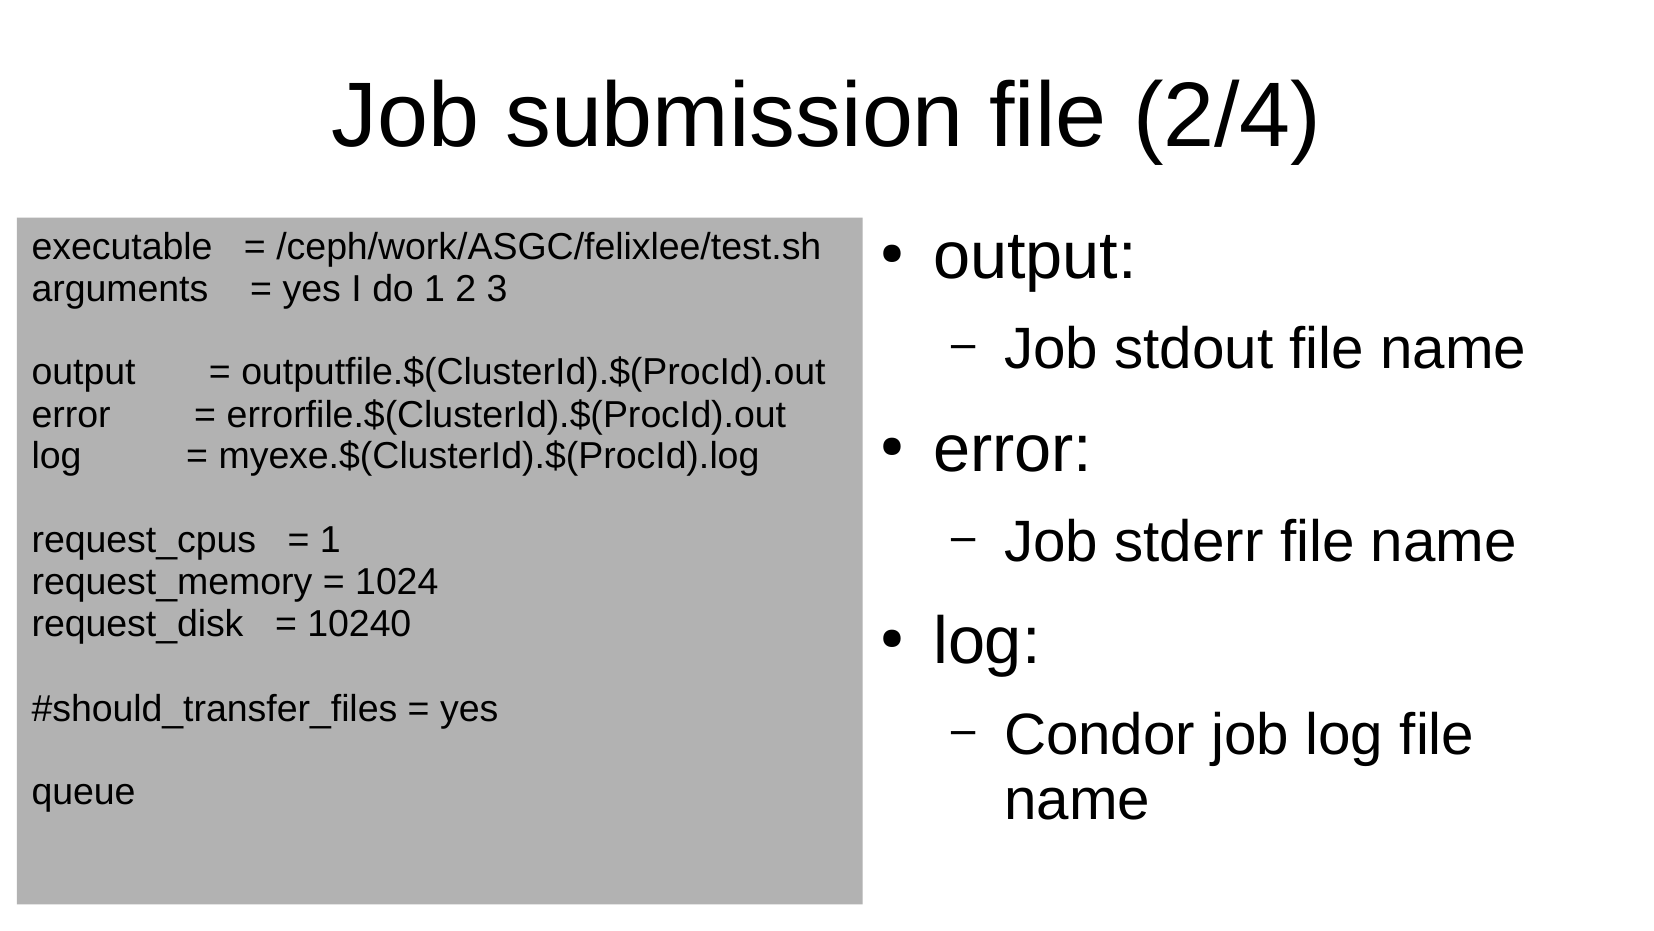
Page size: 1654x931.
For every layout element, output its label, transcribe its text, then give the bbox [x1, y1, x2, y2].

title Job submission file (2/4) [82, 37, 1571, 193]
list output: Job stdout file name error: Job stderr file name log: Condor job log file name [863, 217, 1613, 901]
text_box executable = /ceph/work/ASGC/felixlee/test.sh arguments = yes I do 1 2 3 output = outputfile.$(ClusterId).$(ProcId).out error = errorfile.$(ClusterId).$(ProcId).out log = myexe.$(ClusterId).$(ProcId).log request_cpus = 1 request_memory = 1024 request_disk = 10240 #should_transfer_files = yes queue [16, 217, 863, 905]
